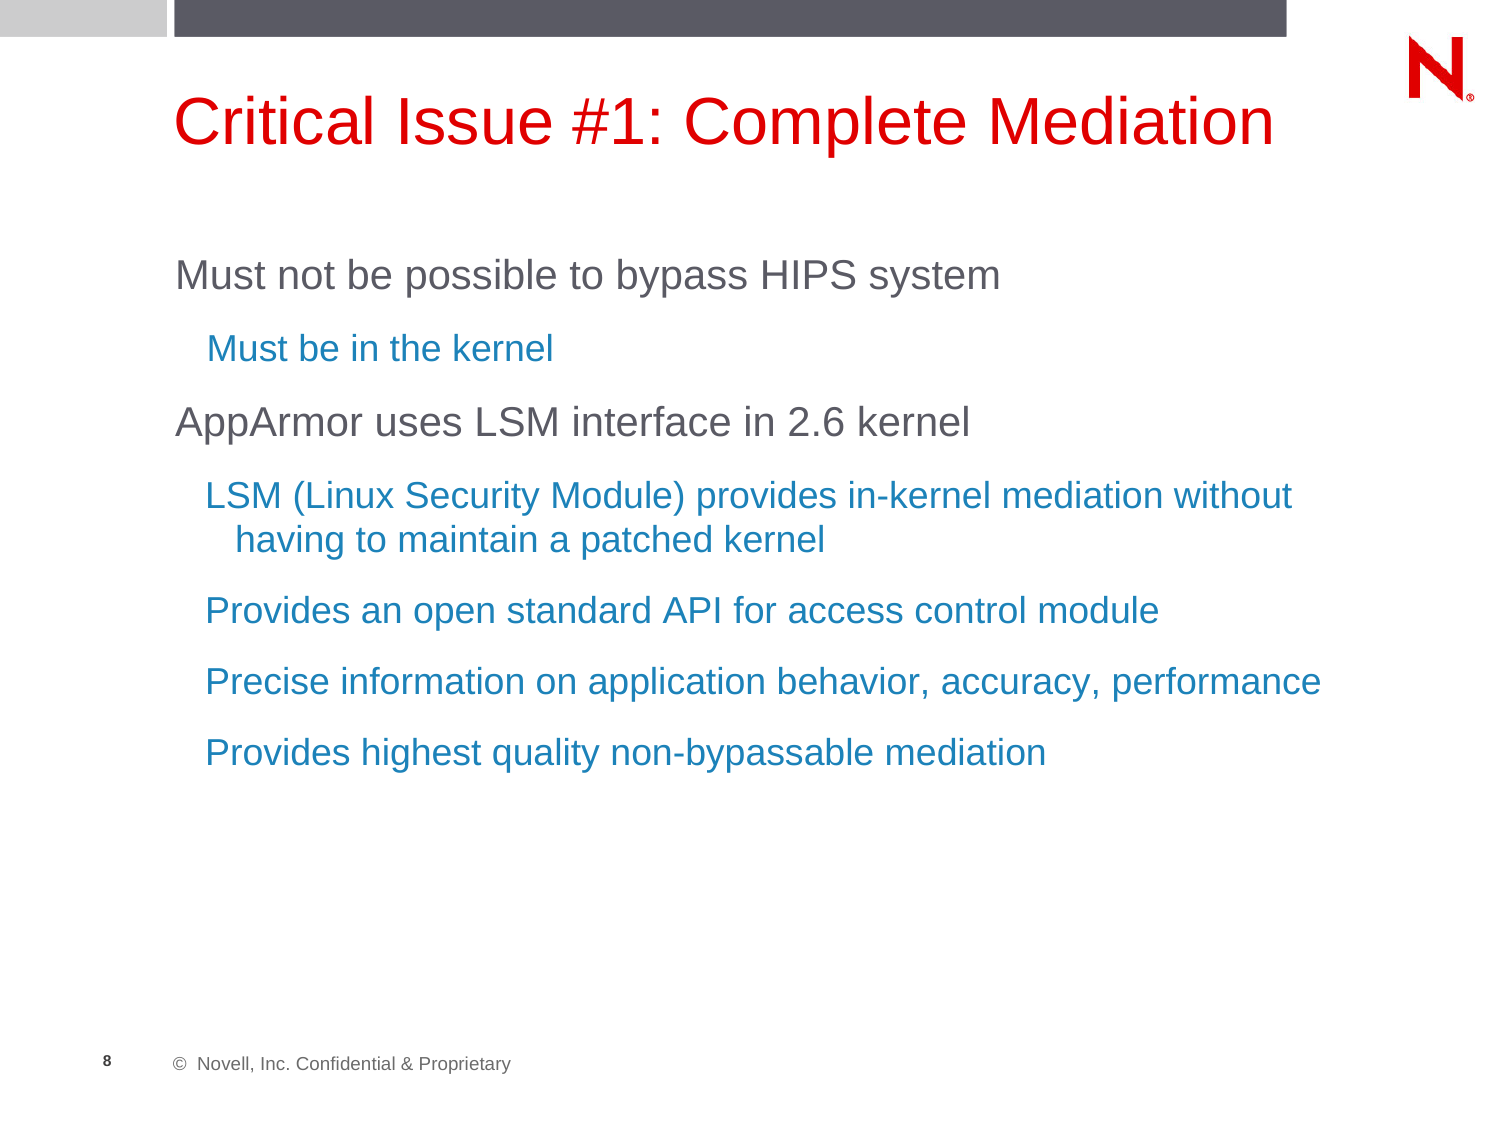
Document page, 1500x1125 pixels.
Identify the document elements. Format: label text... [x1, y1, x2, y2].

picture [1404, 32, 1477, 105]
title Critical Issue #1: Complete Mediation [173, 41, 1395, 205]
list Must not be possible to bypass HIPS system Must be in the kernel AppArmor uses LSM interface in 2.6 kernel LSM (Linux Security Module) provides in-kernel mediation without having to maintain a patched kernel Provides an open standard API for access control module Precise information on application behavior, accuracy, performance Provides highest quality non-bypassable mediation [175, 249, 1408, 1000]
